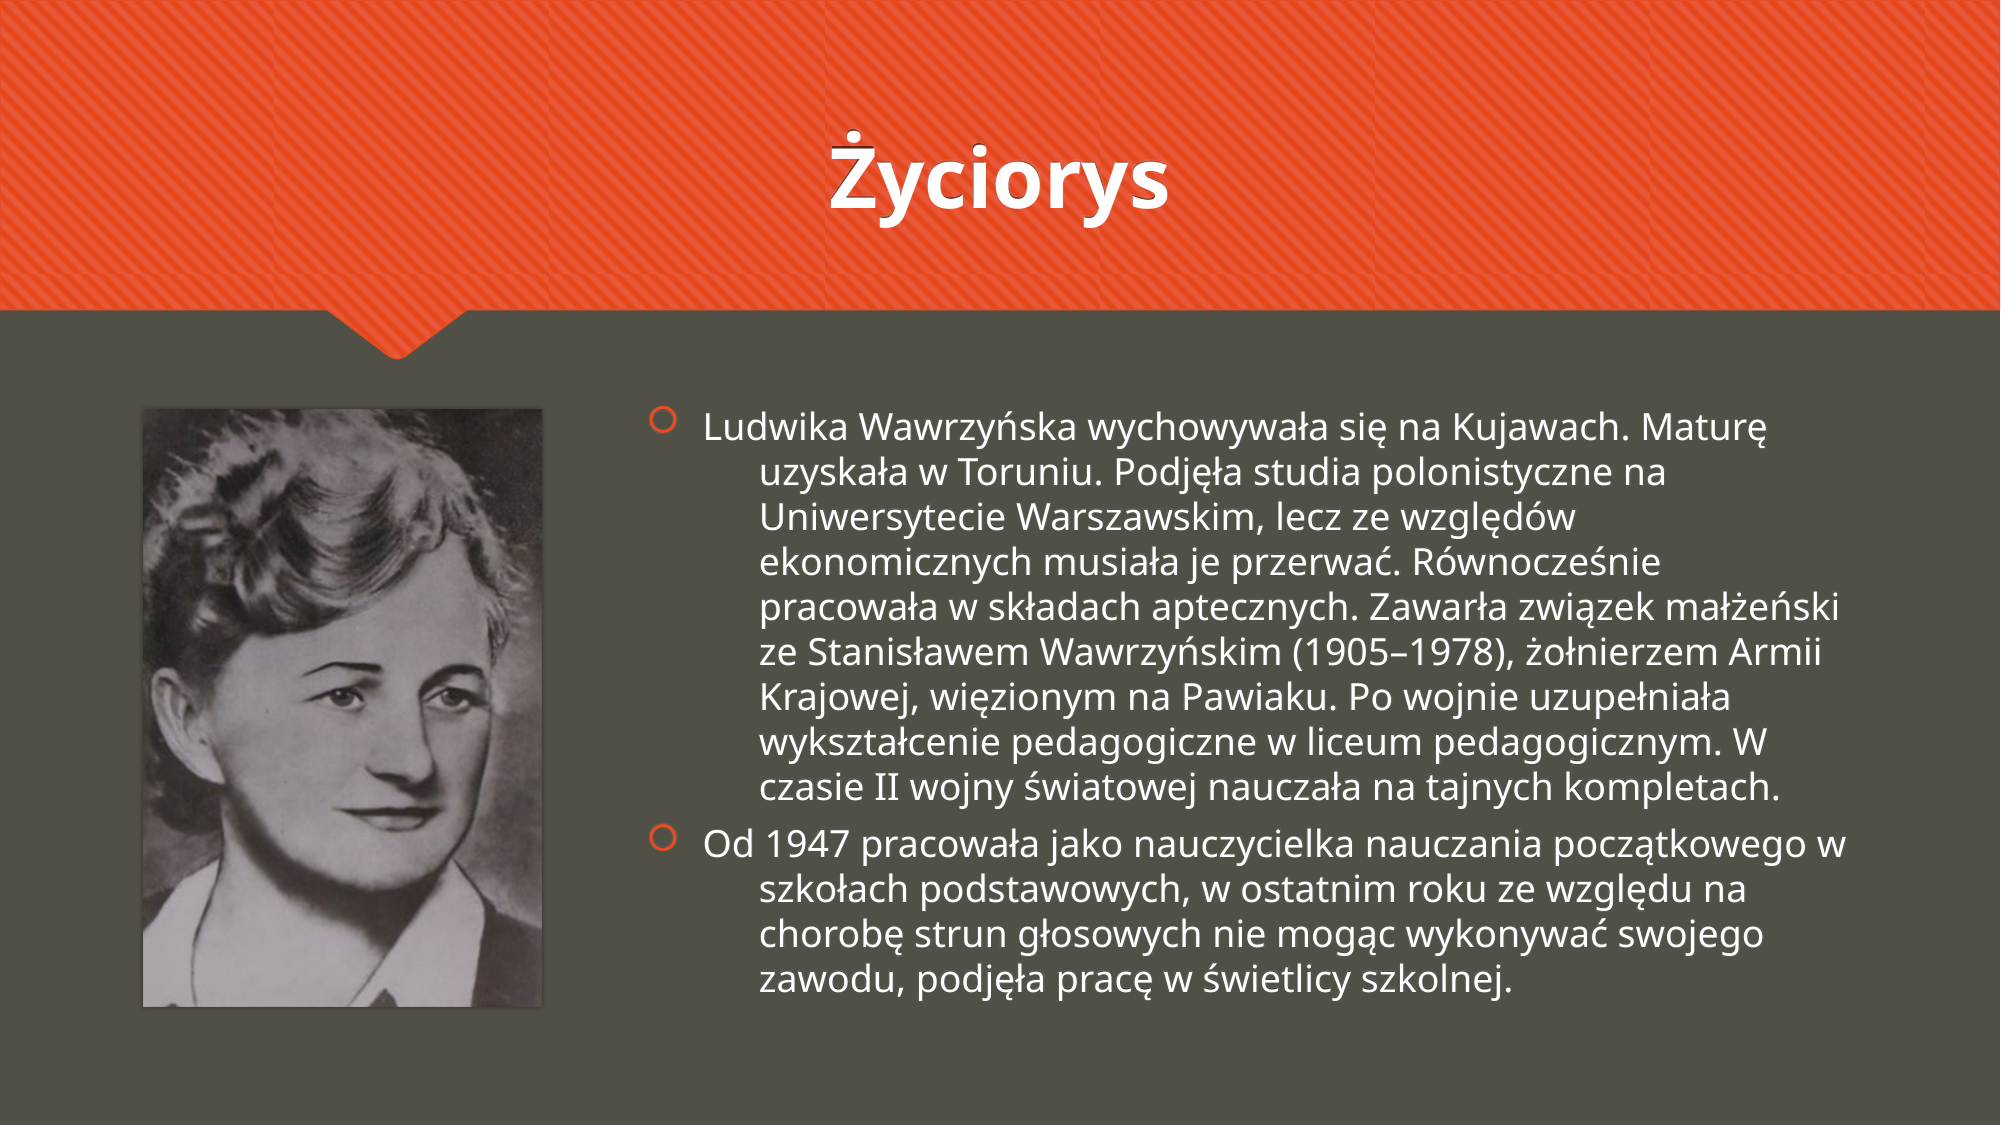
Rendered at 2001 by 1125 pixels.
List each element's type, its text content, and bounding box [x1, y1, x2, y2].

title Życiorys [132, 73, 1868, 233]
picture [134, 401, 551, 1016]
list Ludwika Wawrzyńska wychowywała się na Kujawach. Maturę uzyskała w Toruniu. Podjęła studia polonistyczne na Uniwersytecie Warszawskim, lecz ze względów ekonomicznych musiała je przerwać. Równocześnie pracowała w składach aptecznych. Zawarła związek małżeński ze Stanisławem Wawrzyńskim (1905–1978), żołnierzem Armii Krajowej, więzionym na Pawiaku. Po wojnie uzupełniała wykształcenie pedagogiczne w liceum pedagogicznym. W czasie II wojny światowej nauczała na tajnych kompletach. Od 1947 pracowała jako nauczycielka nauczania początkowego w szkołach podstawowych, w ostatnim roku ze względu na chorobę strun głosowych nie mogąc wykonywać swojego zawodu, podjęła pracę w świetlicy szkolnej. [631, 387, 1866, 1016]
